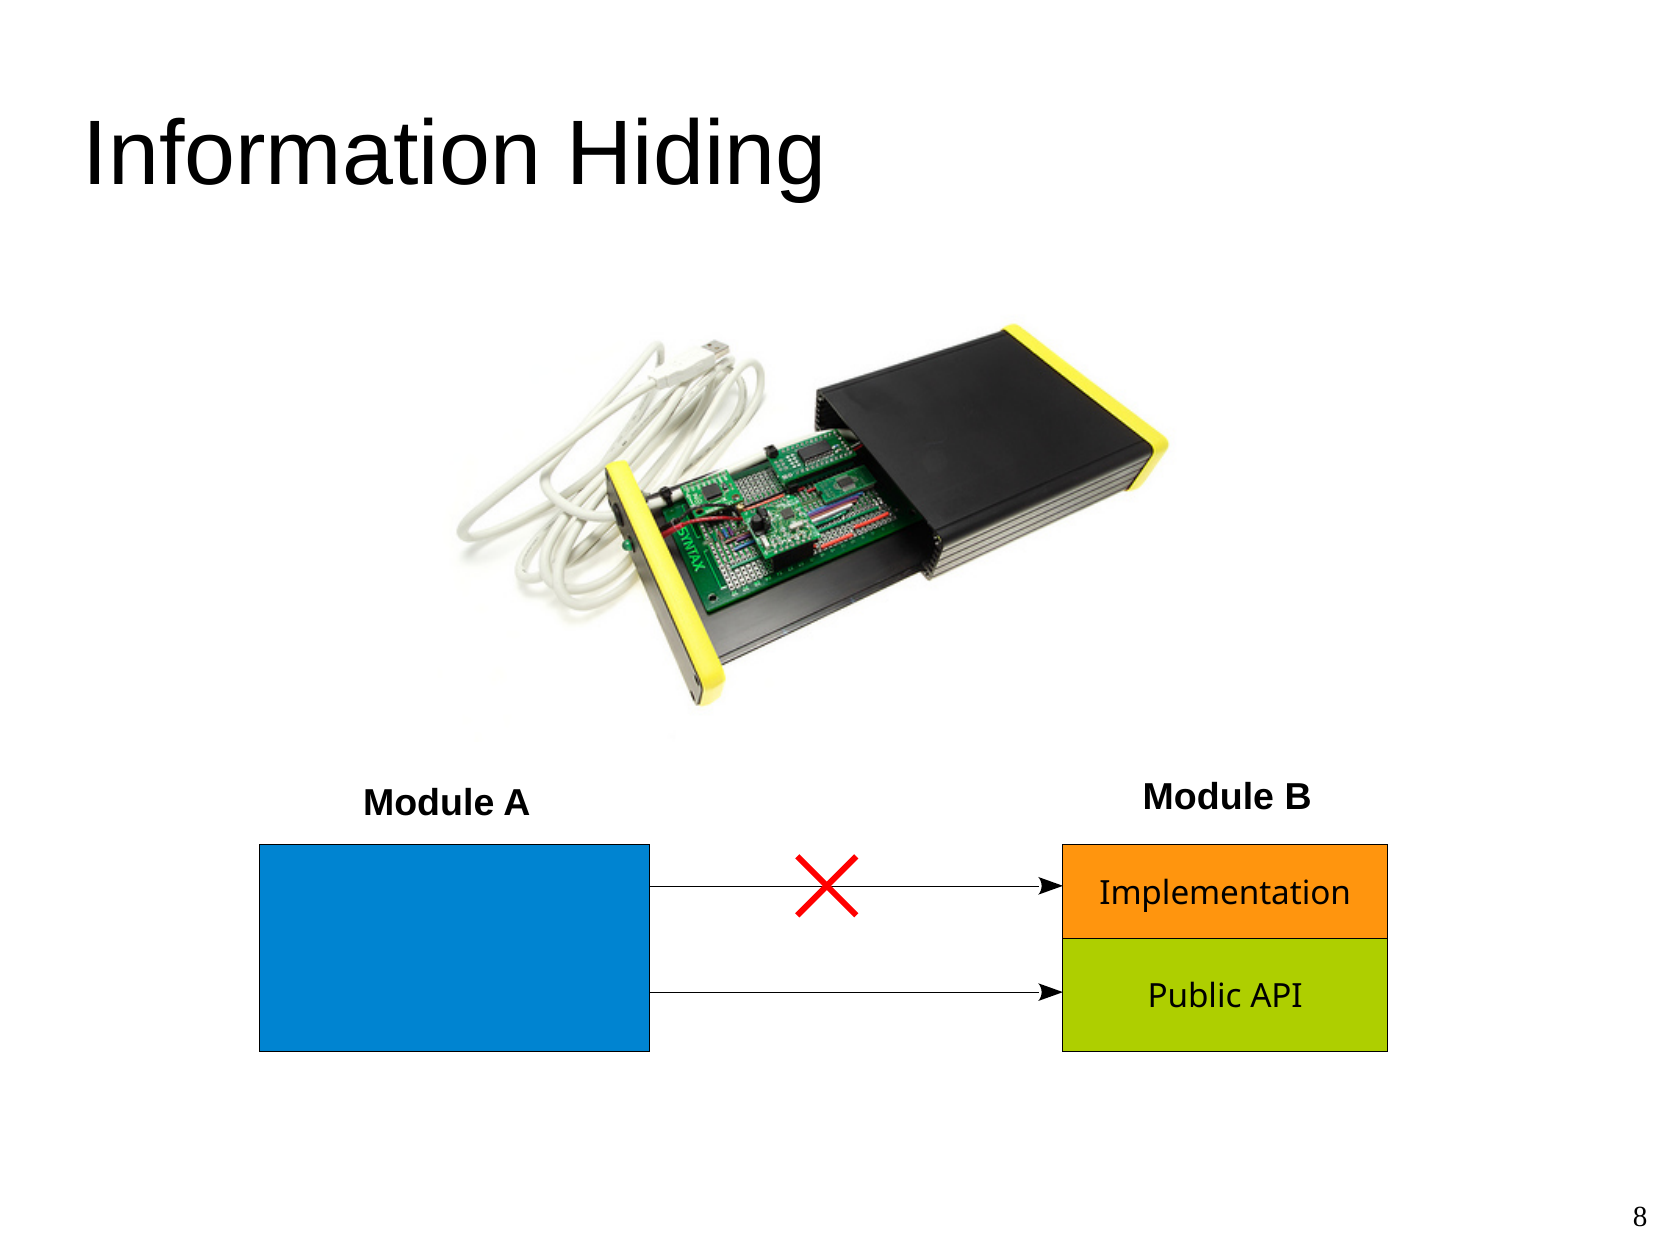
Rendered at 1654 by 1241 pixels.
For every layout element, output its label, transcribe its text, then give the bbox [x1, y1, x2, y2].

text_box Module B [1127, 767, 1335, 827]
text_box Module A [348, 773, 556, 833]
text_box Implementation [1062, 844, 1388, 939]
picture [413, 277, 1195, 742]
title Information Hiding [82, 49, 1152, 257]
text_box Public API [1062, 939, 1388, 1052]
text_box [259, 844, 650, 1052]
